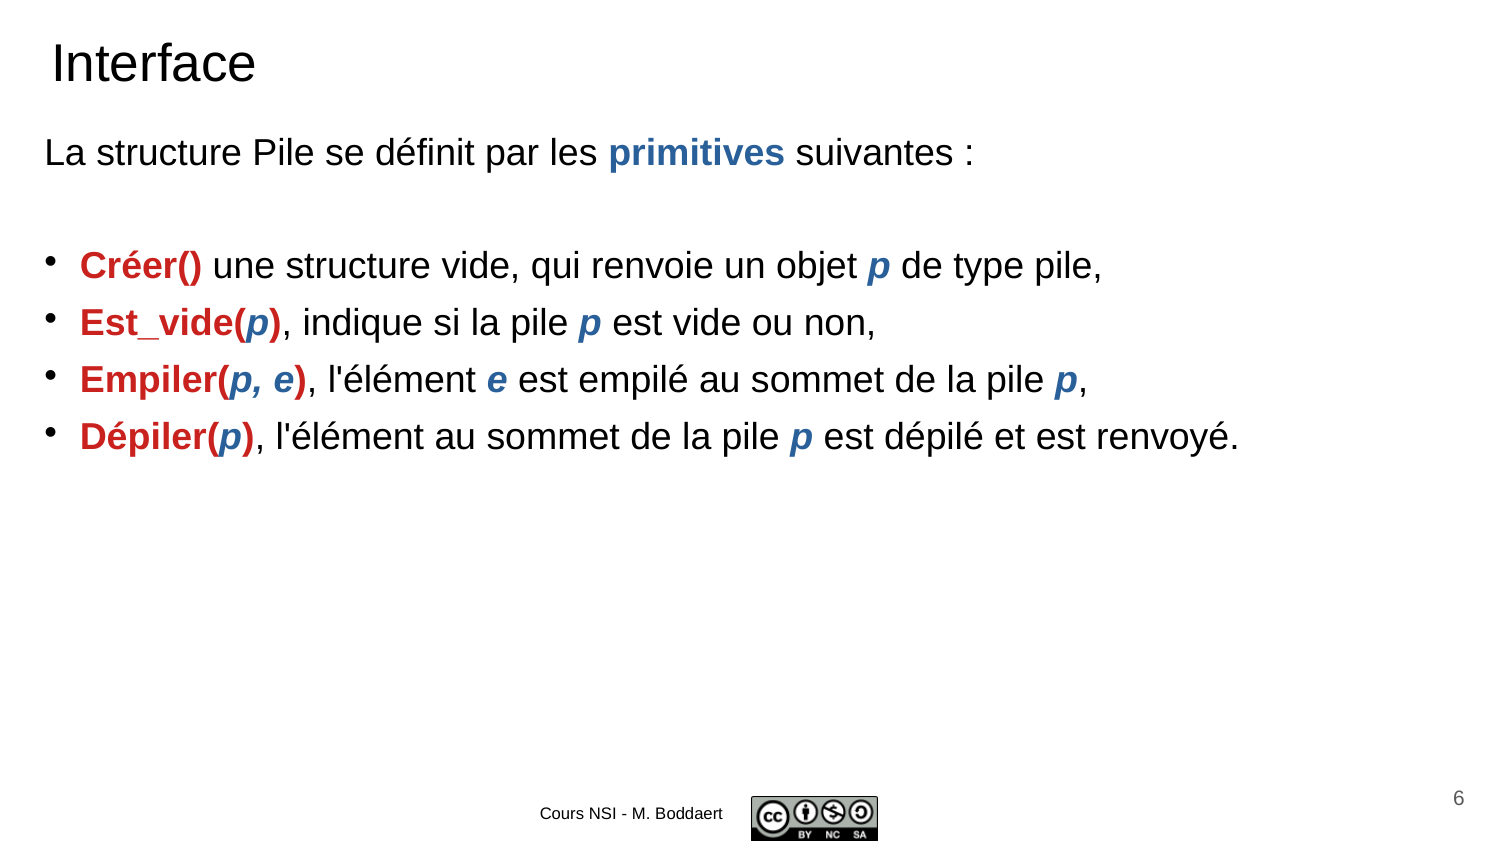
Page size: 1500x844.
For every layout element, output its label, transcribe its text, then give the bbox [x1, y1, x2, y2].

picture [751, 796, 878, 841]
slide_number <numéro> [1389, 764, 1480, 830]
text_box La structure Pile se définit par les primitives suivantes : Créer() une structure vide, qui renvoie un objet p de type pile, Est_vide(p), indique si la pile p est vide ou non, Empiler(p, e), l'élément e est empilé au sommet de la pile p, Dépiler(p), l'élément au sommet de la pile p est dépilé et est renvoyé. [29, 120, 1477, 760]
title Interface [51, 13, 1449, 108]
